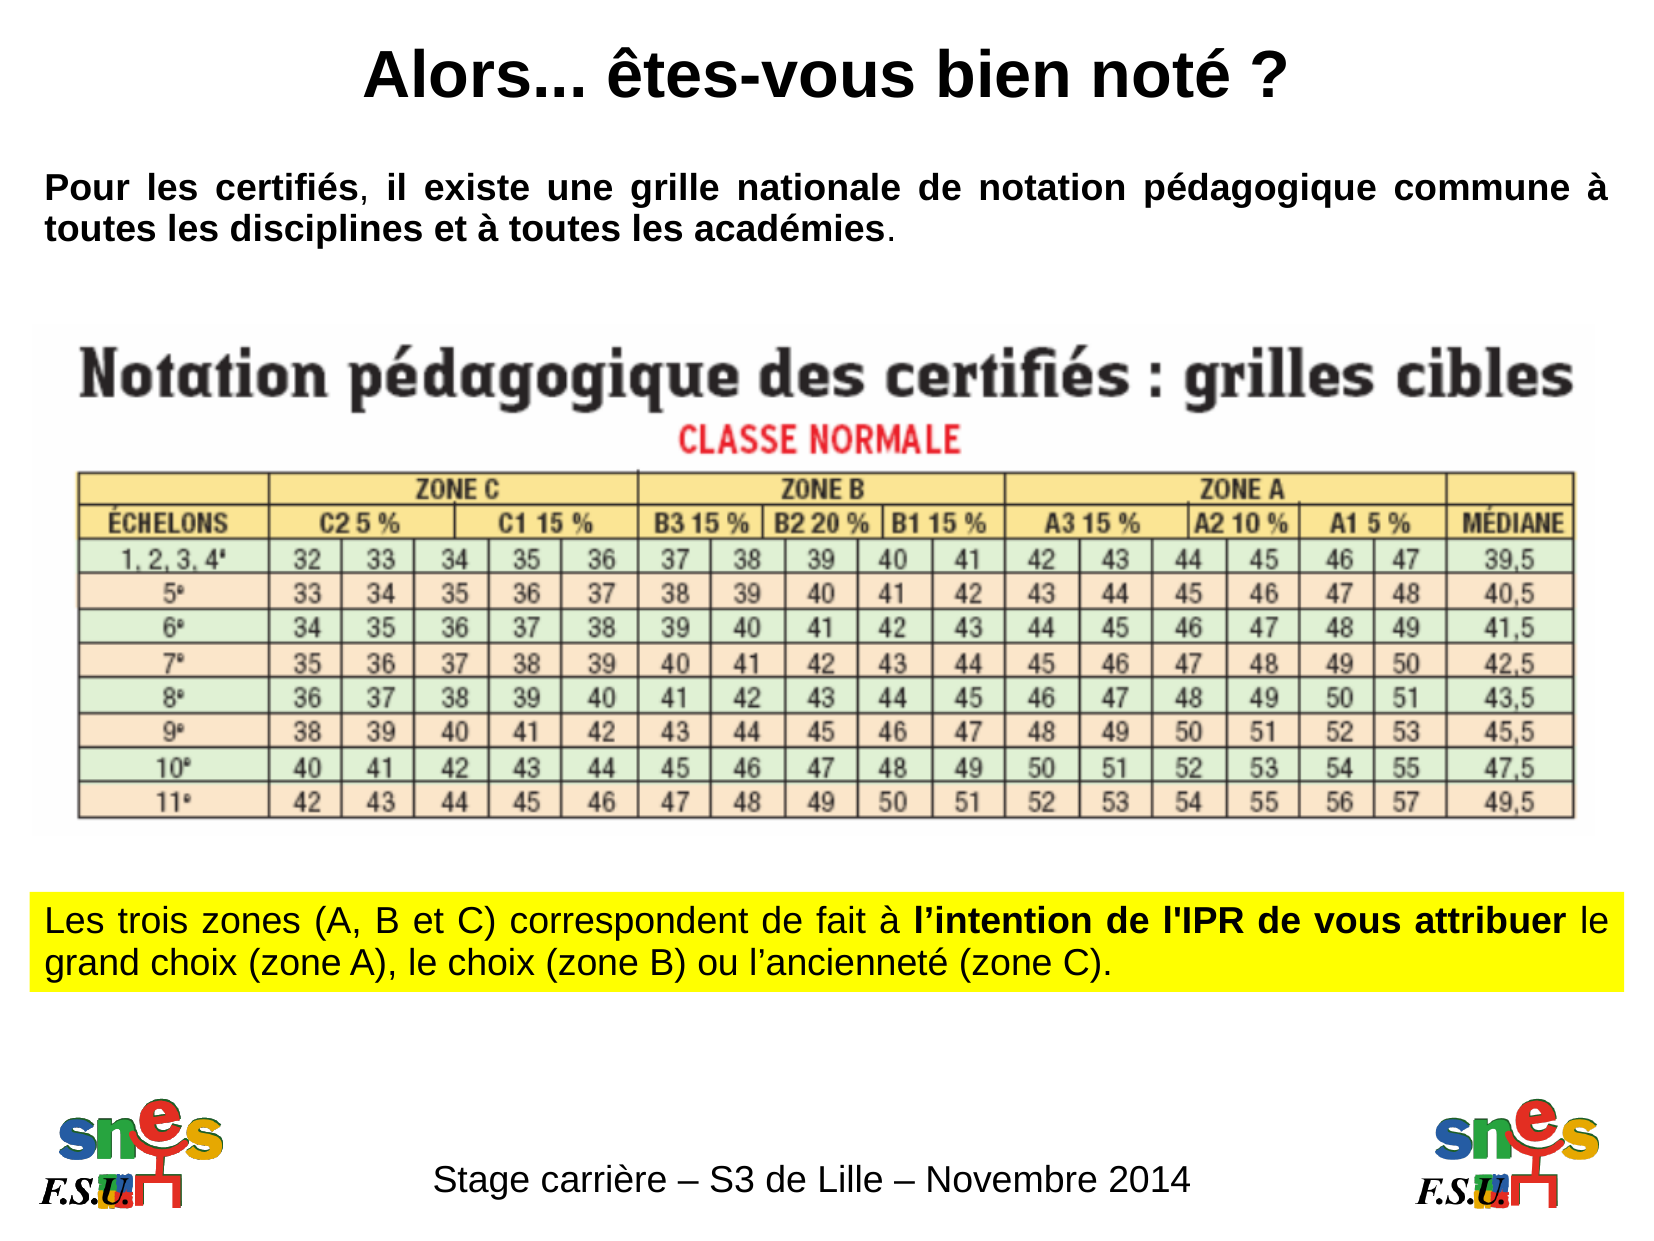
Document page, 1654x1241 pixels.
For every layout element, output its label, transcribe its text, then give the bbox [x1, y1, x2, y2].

text_box Pour les certifiés, il existe une grille nationale de notation pédagogique commune à toutes les disciplines et à toutes les académies. [29, 158, 1625, 260]
text_box Alors... êtes-vous bien noté ? [29, 29, 1625, 120]
picture [1412, 1092, 1613, 1211]
text_box Les trois zones (A, B et C) correspondent de fait à l’intention de l'IPR de vous attribuer le grand choix (zone A), le choix (zone B) ou l’ancienneté (zone C). [29, 891, 1625, 992]
picture [36, 1092, 237, 1211]
picture [32, 324, 1595, 836]
text_box Stage carrière – S3 de Lille – Novembre 2014 [324, 1151, 1300, 1209]
